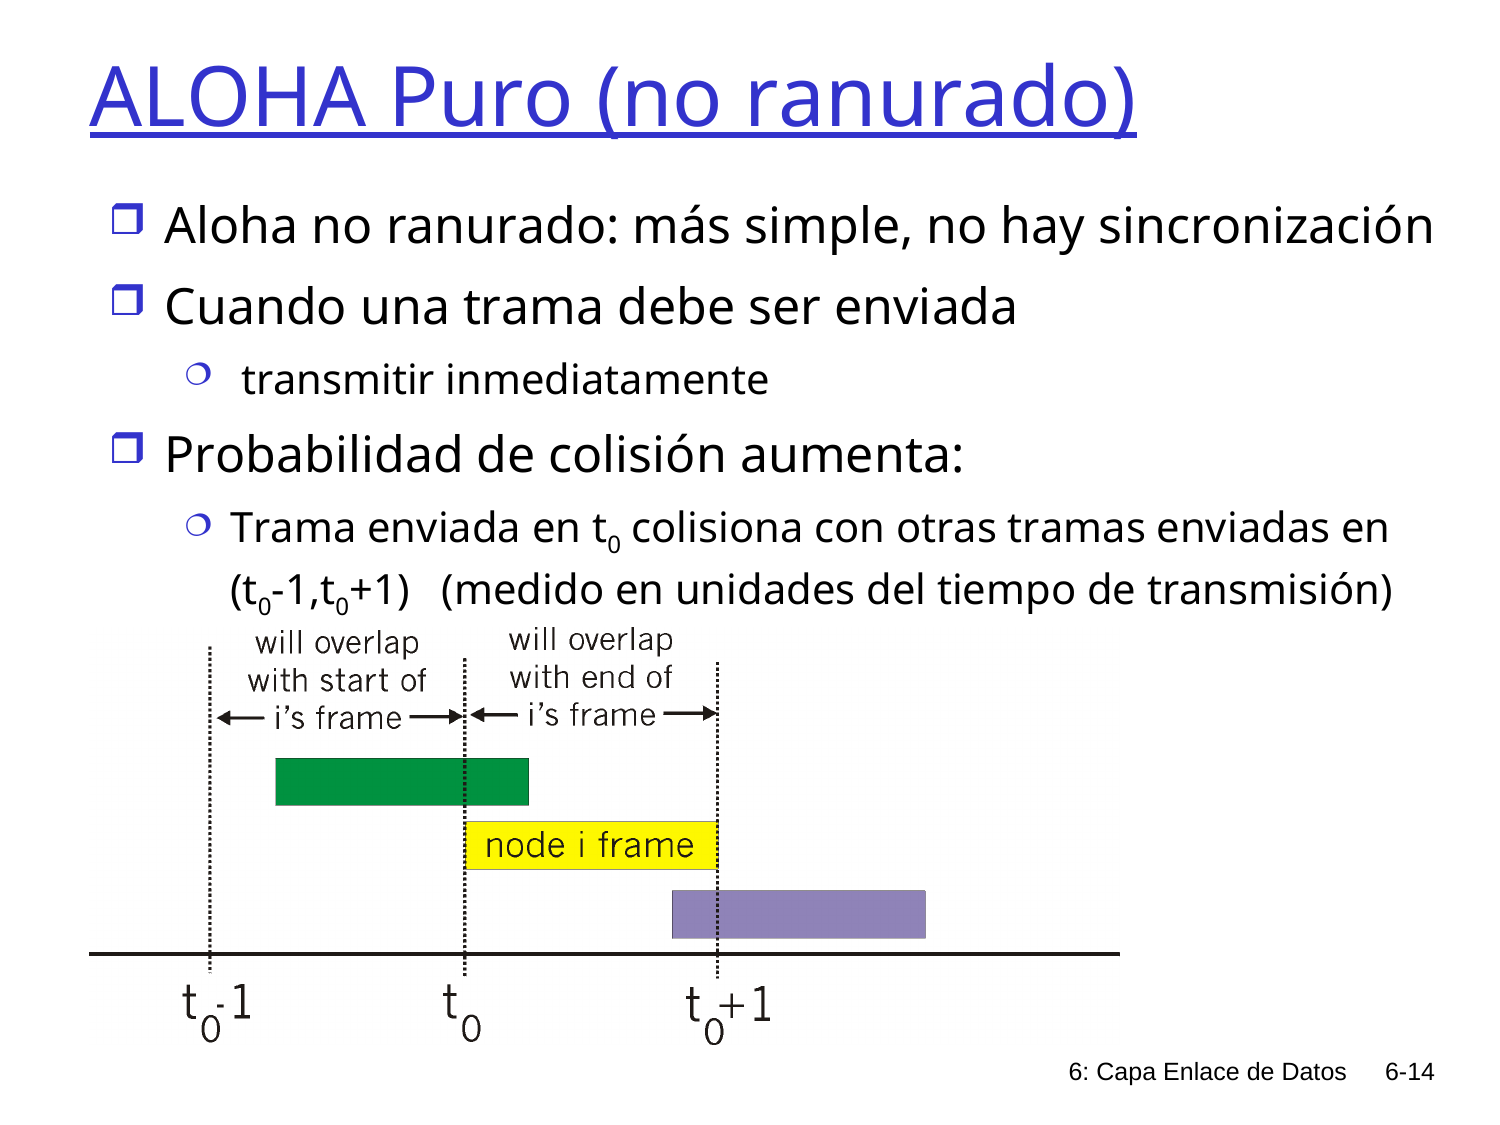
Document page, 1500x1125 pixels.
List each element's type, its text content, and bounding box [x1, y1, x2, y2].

picture [89, 627, 1120, 1045]
list Aloha no ranurado: más simple, no hay sincronización Cuando una trama debe ser enviada transmitir inmediatamente Probabilidad de colisión aumenta: Trama enviada en t0 colisiona con otras tramas enviadas en (t0-1,t0+1) (medido en unidades del tiempo de transmisión) [93, 182, 1463, 618]
title ALOHA Puro (no ranurado) [75, 0, 1351, 188]
